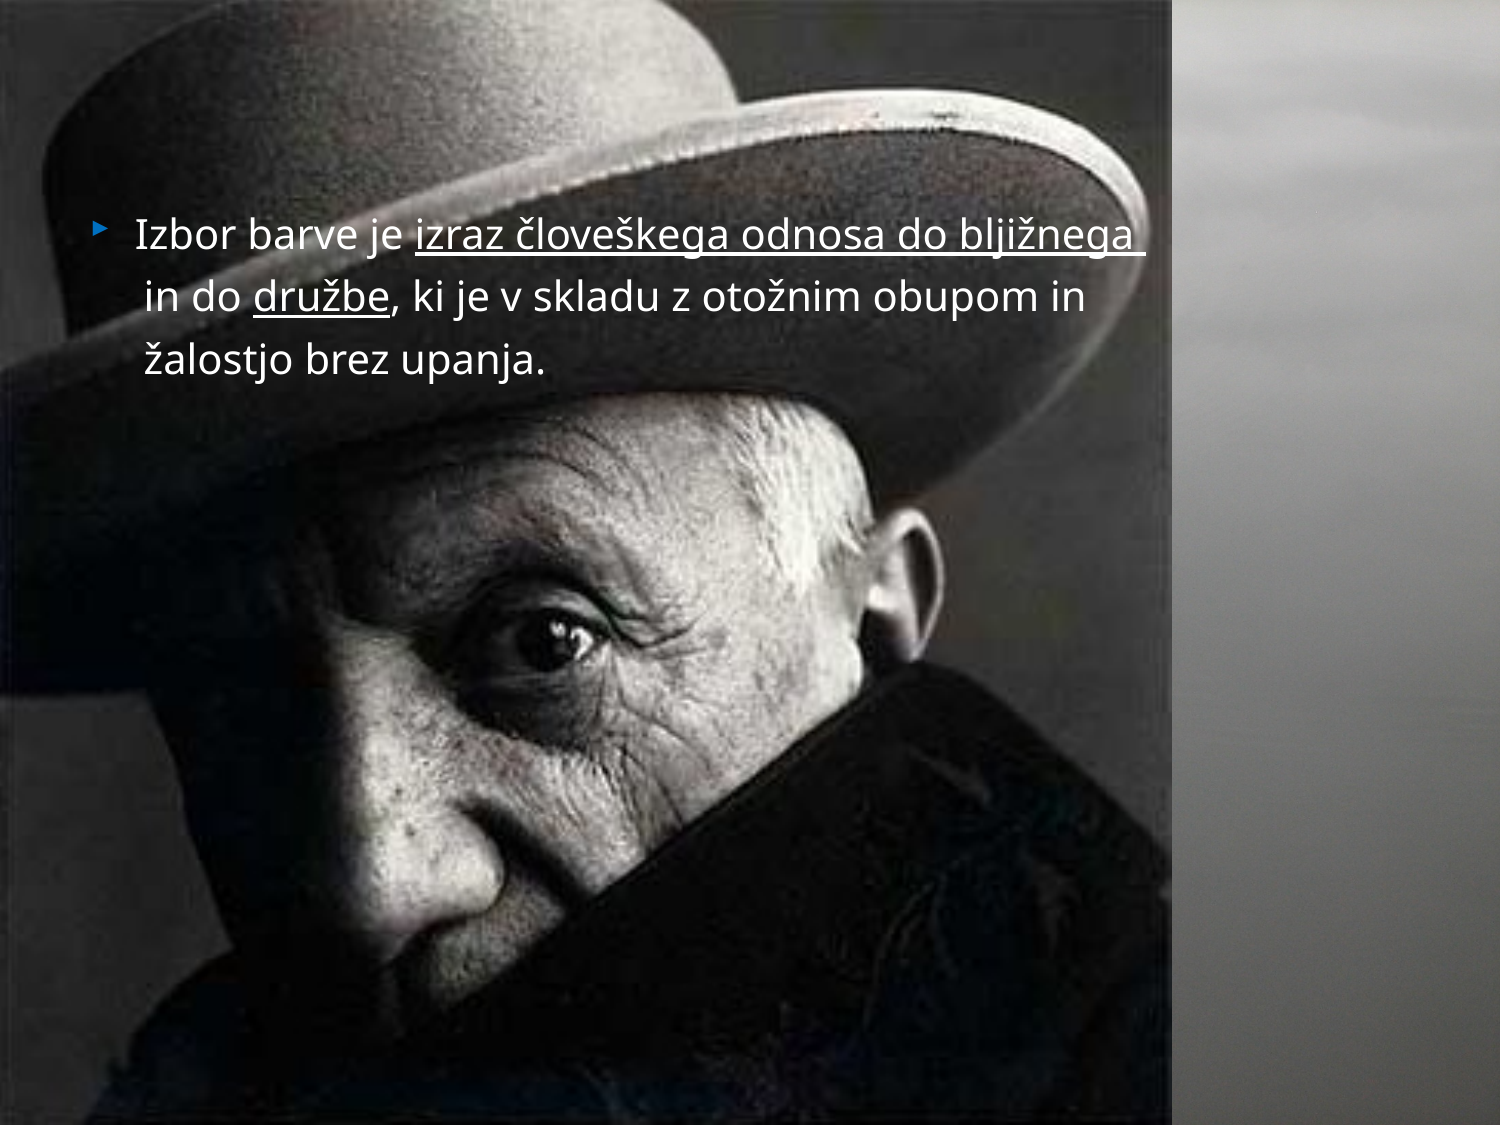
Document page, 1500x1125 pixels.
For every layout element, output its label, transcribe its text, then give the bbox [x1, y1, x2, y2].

list Izbor barve je izraz človeškega odnosa do bljižnega in do družbe, ki je v skladu z otožnim obupom in žalostjo brez upanja. [75, 200, 1425, 1010]
picture [0, 0, 1500, 1125]
